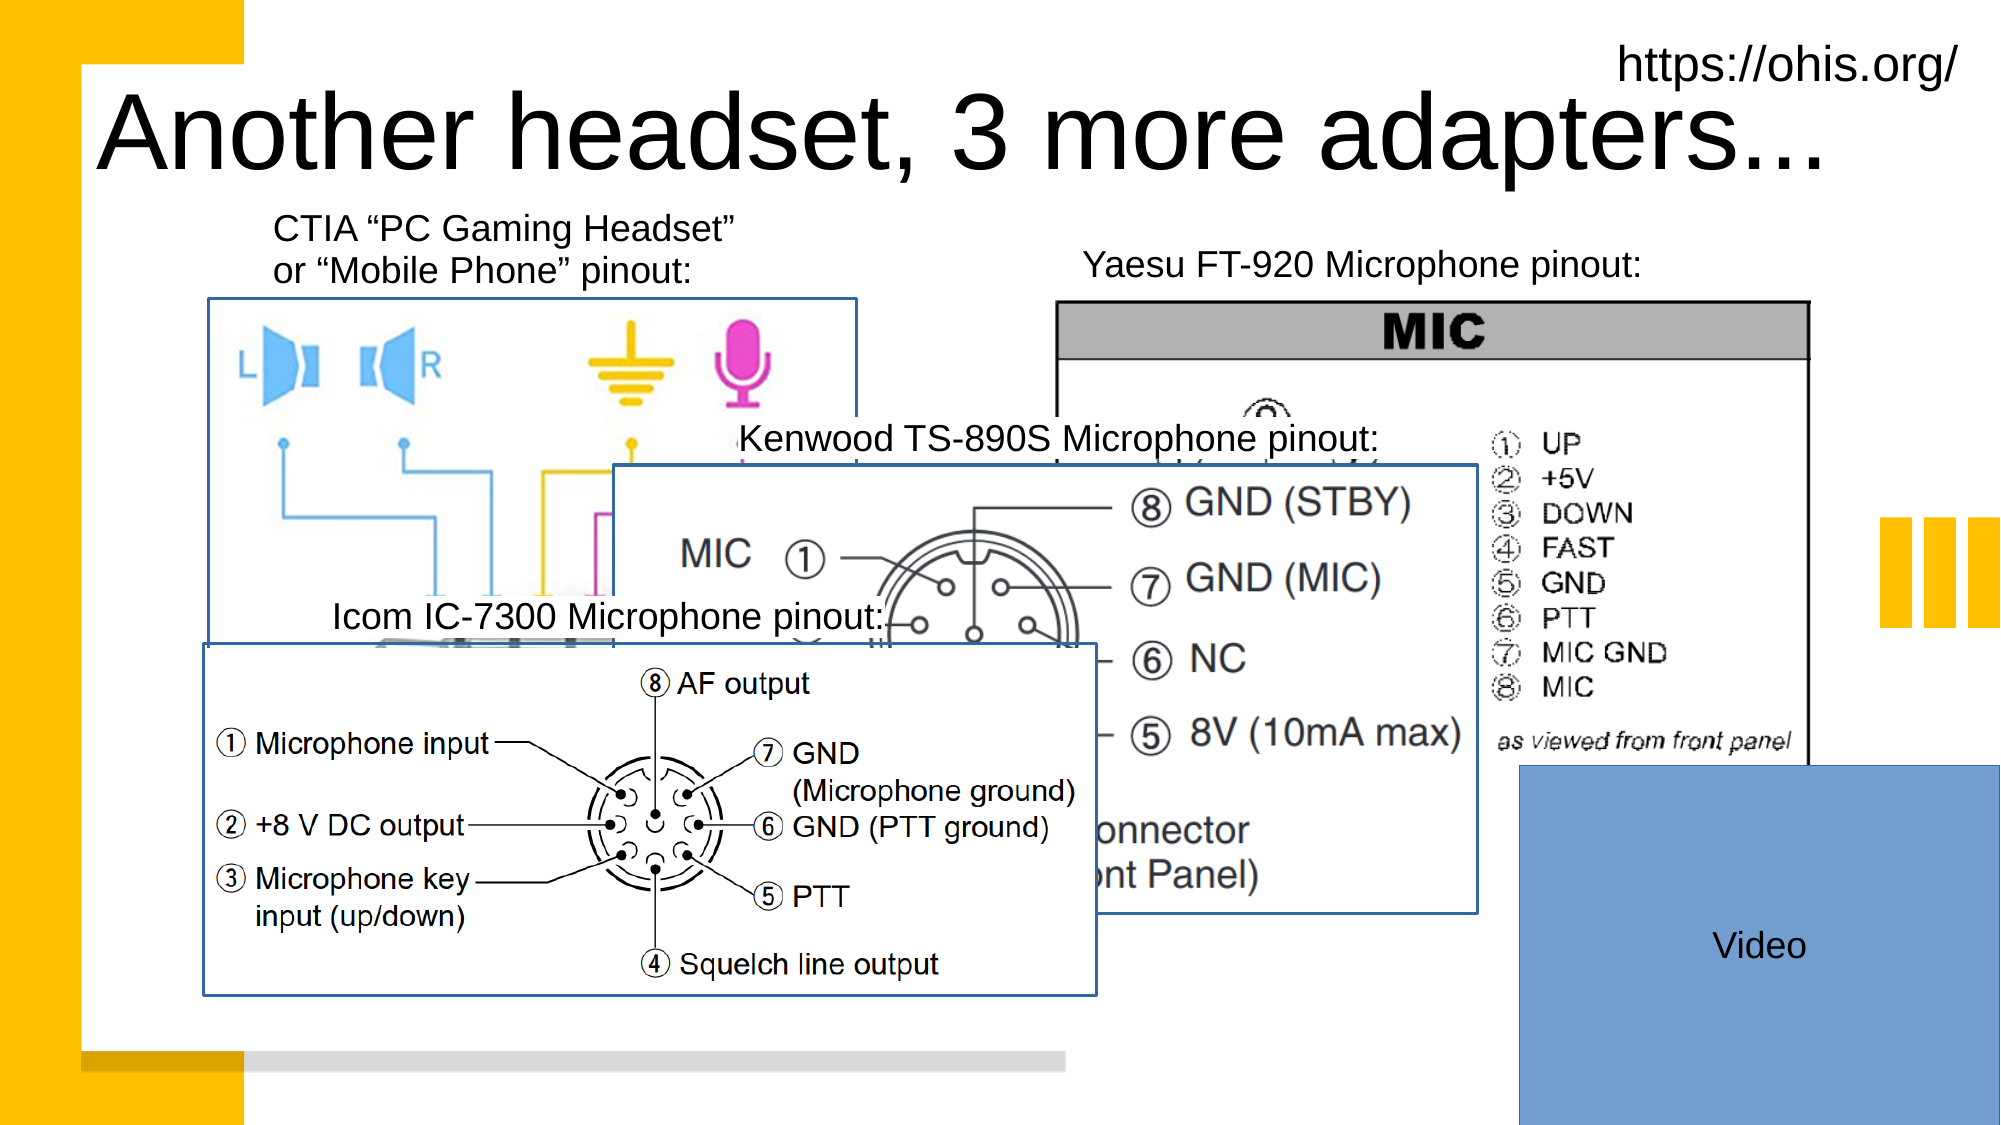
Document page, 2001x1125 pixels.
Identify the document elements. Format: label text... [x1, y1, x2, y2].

text_box Yaesu FT-920 Microphone pinout: [1067, 236, 1658, 294]
text_box CTIA “PC Gaming Headset” or “Mobile Phone” pinout: [258, 200, 751, 299]
picture [210, 299, 855, 642]
text_box Icom IC-7300 Microphone pinout: [317, 588, 901, 646]
picture [615, 466, 1476, 912]
text_box [0, 0, 2000, 1125]
text_box https://ohis.org/ [1590, 29, 1974, 105]
picture [204, 645, 1096, 994]
text_box Video [1519, 765, 2000, 1125]
picture [1050, 293, 1811, 766]
text_box Another headset, 3 more adapters... [81, 64, 1921, 201]
text_box Kenwood TS-890S Microphone pinout: [723, 409, 1396, 463]
